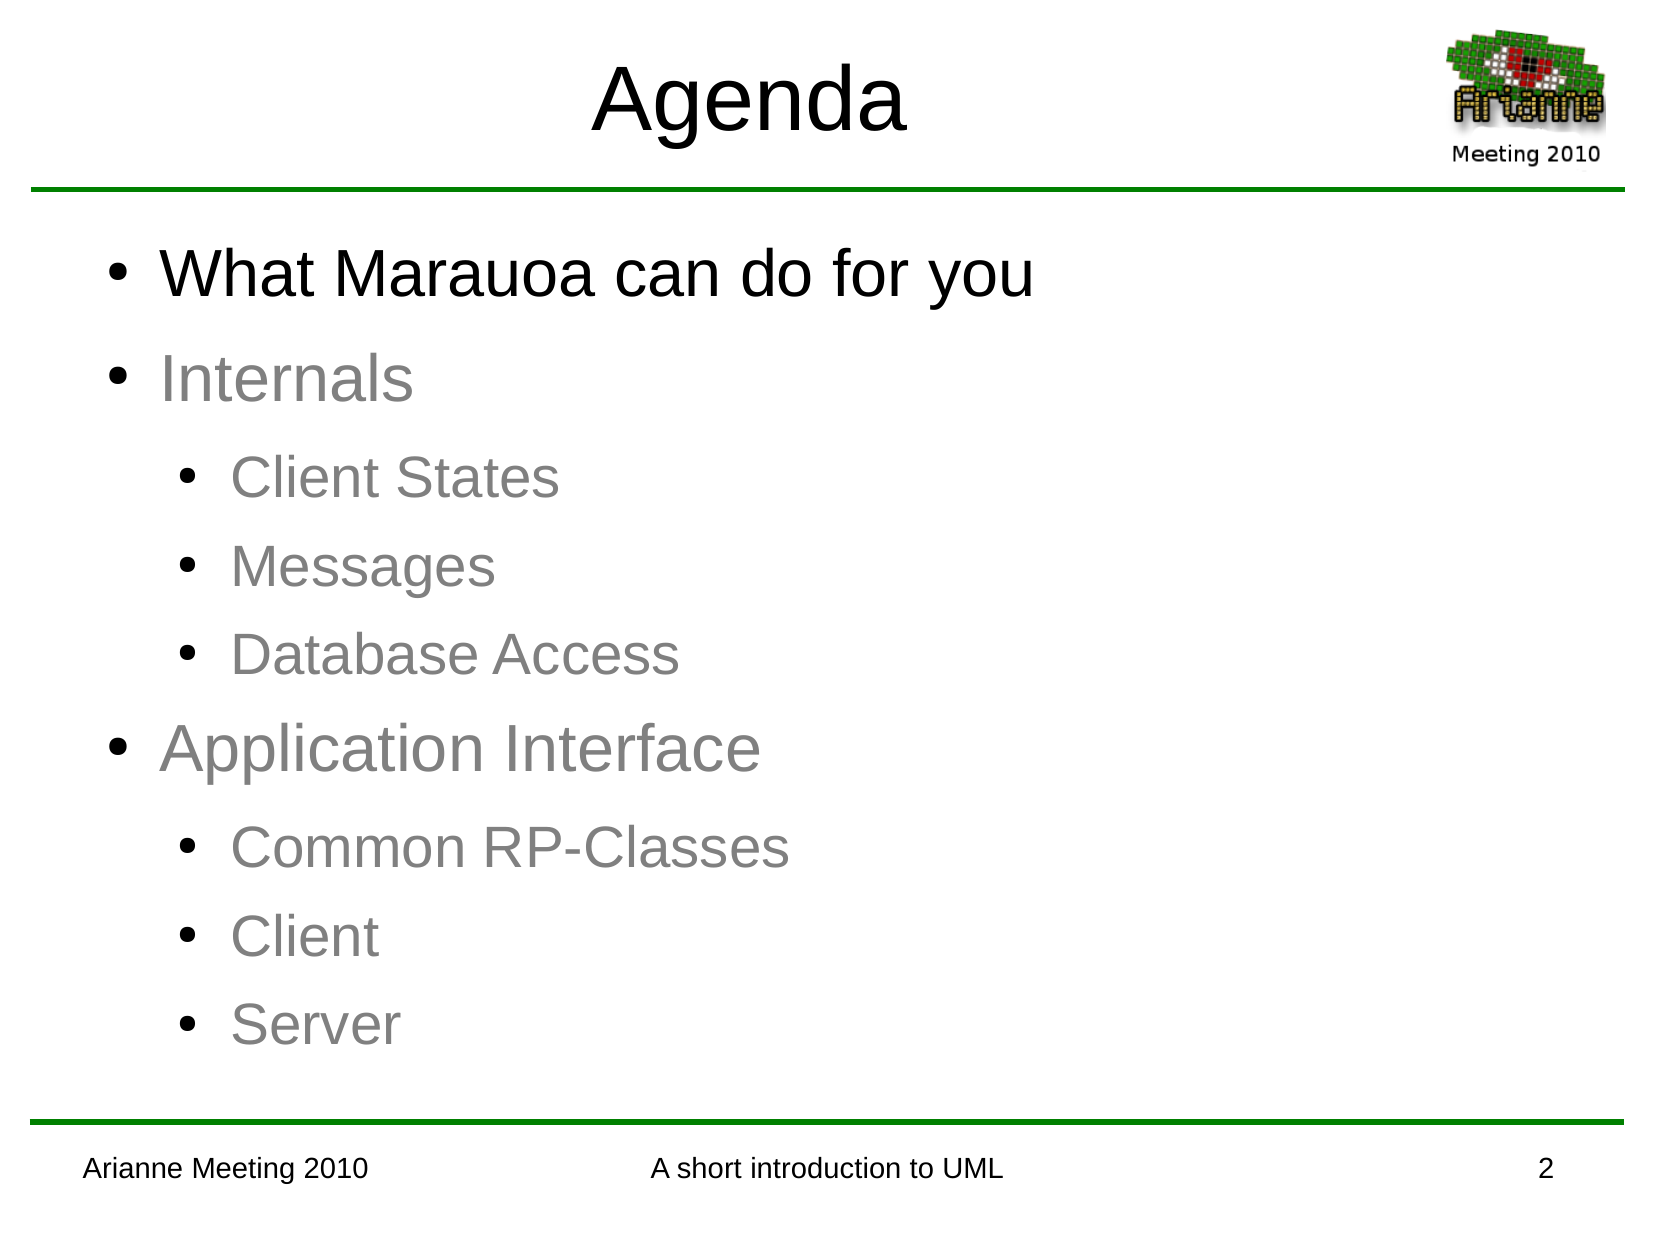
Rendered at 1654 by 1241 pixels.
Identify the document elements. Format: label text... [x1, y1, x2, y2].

list What Marauoa can do for you Internals Client States Messages Database Access Application Interface Common RP-Classes Client Server [88, 236, 1577, 1080]
title Agenda [82, 47, 1418, 150]
picture [1446, 29, 1606, 178]
